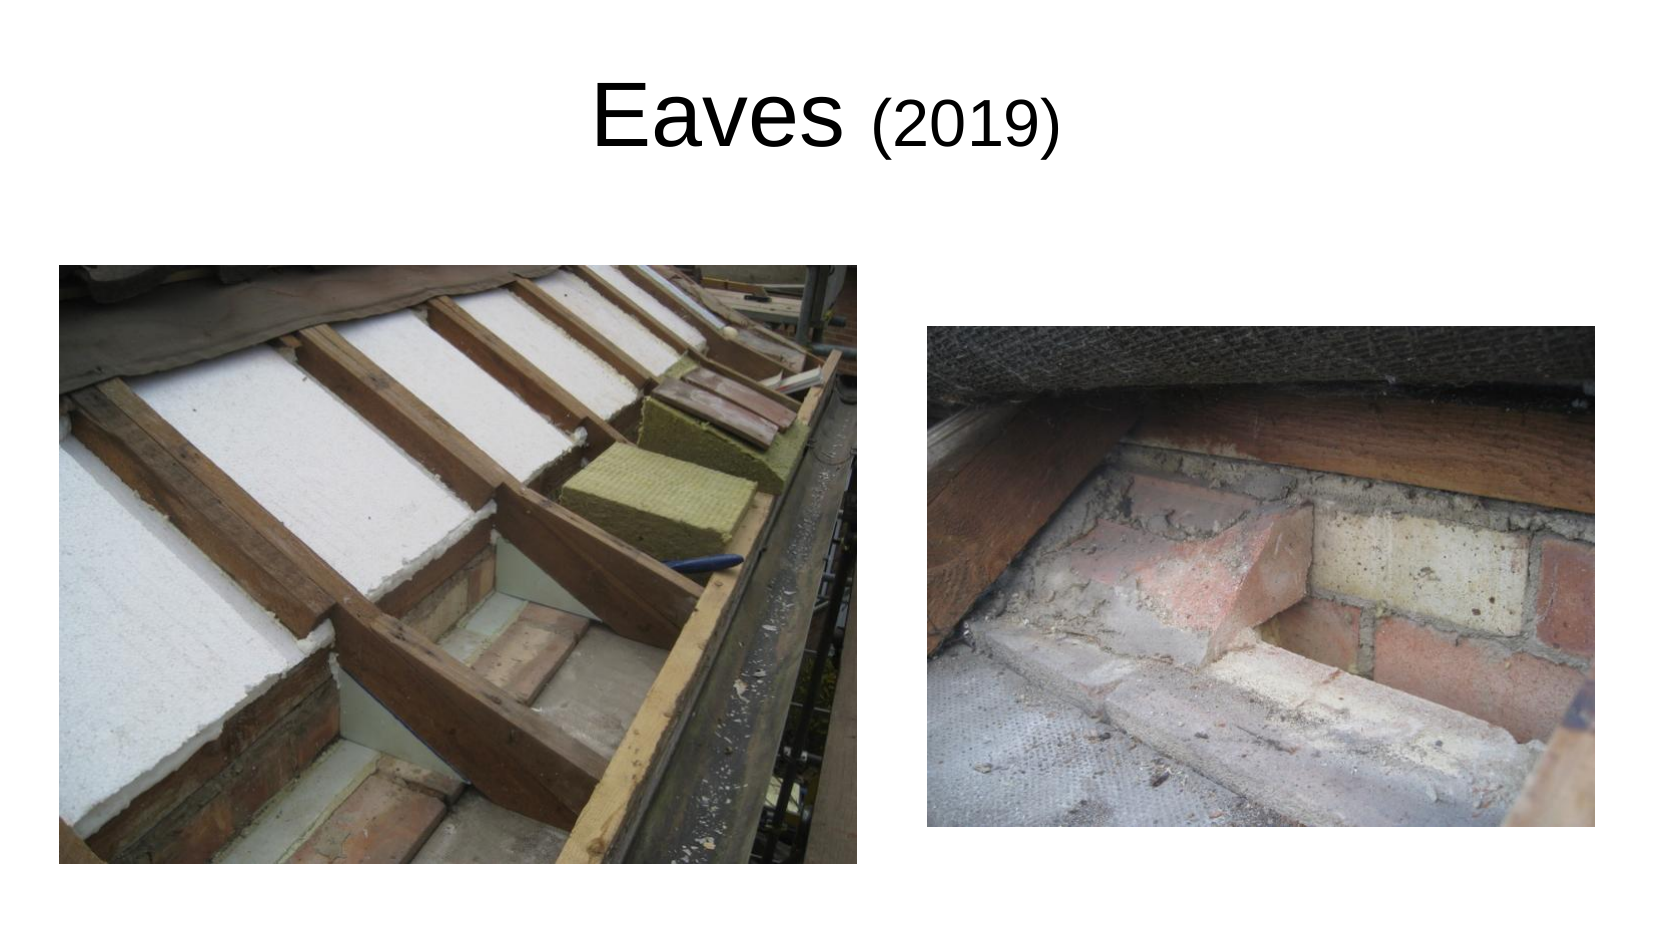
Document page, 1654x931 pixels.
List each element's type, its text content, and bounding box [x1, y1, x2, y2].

picture [59, 265, 857, 864]
picture [927, 326, 1595, 827]
title Eaves (2019) [82, 37, 1571, 193]
